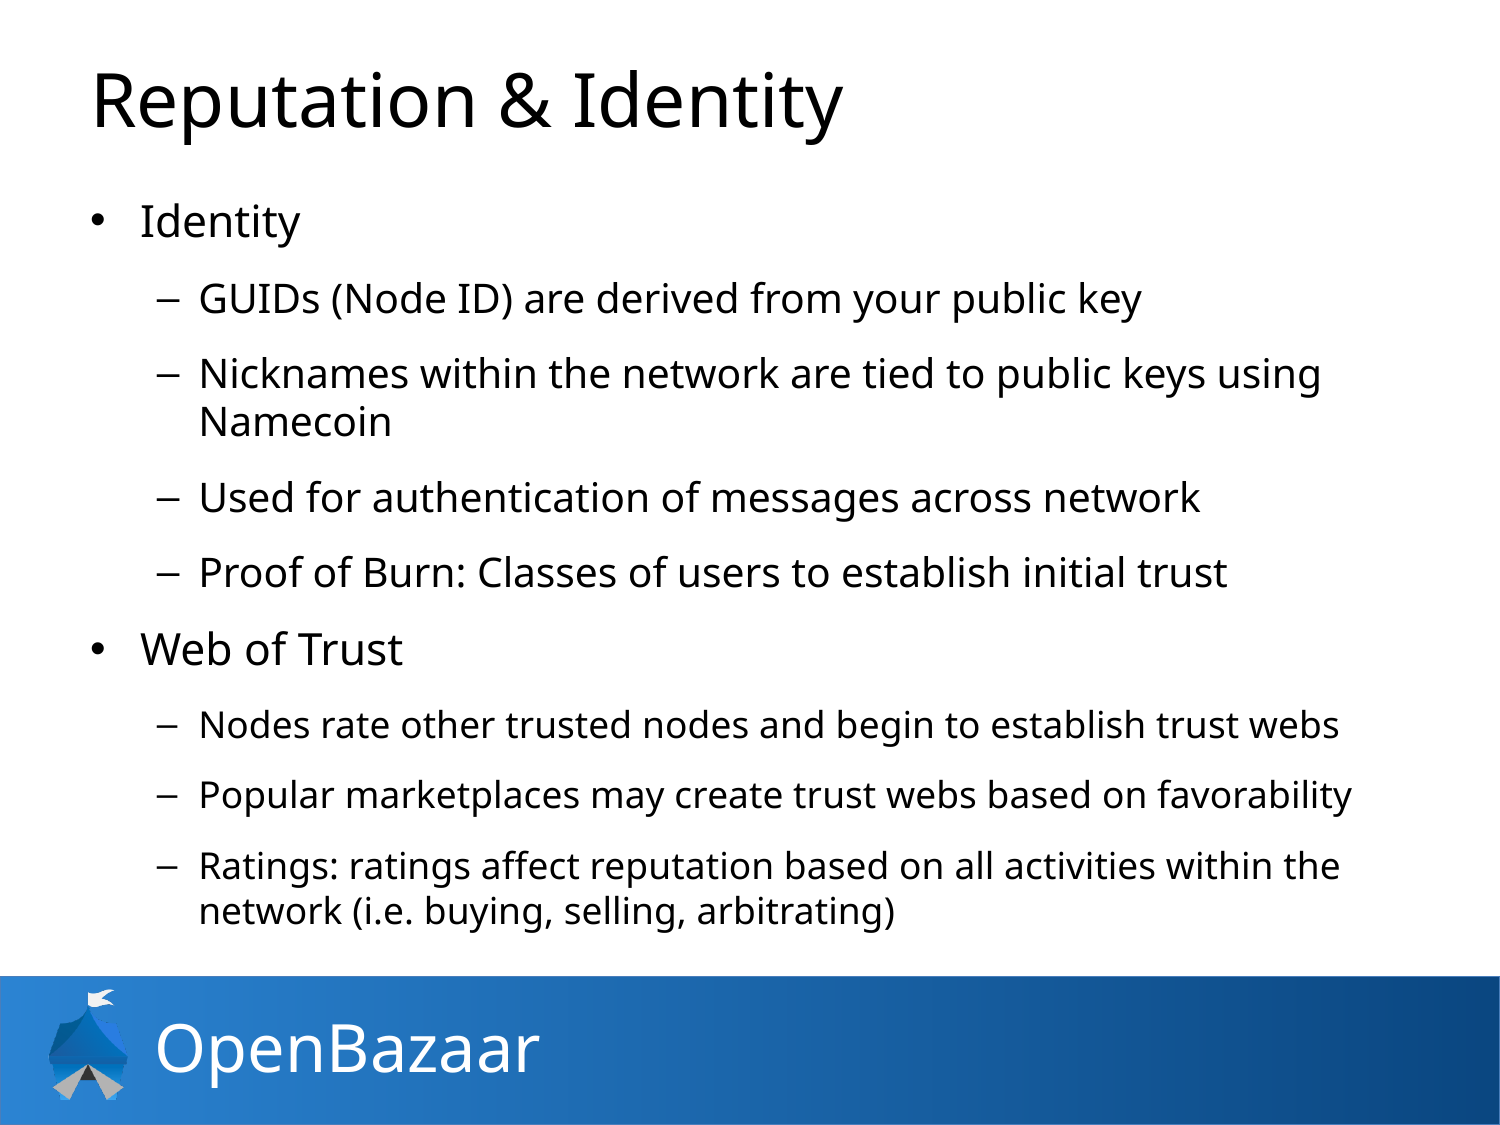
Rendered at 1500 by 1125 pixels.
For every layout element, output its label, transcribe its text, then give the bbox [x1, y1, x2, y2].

list Identity GUIDs (Node ID) are derived from your public key Nicknames within the network are tied to public keys using Namecoin Used for authentication of messages across network Proof of Burn: Classes of users to establish initial trust Web of Trust Nodes rate other trusted nodes and begin to establish trust webs Popular marketplaces may create trust webs based on favorability Ratings: ratings affect reputation based on all activities within the network (i.e. buying, selling, arbitrating) [75, 185, 1425, 949]
picture [40, 985, 136, 1105]
title Reputation & Identity [75, 45, 1425, 155]
